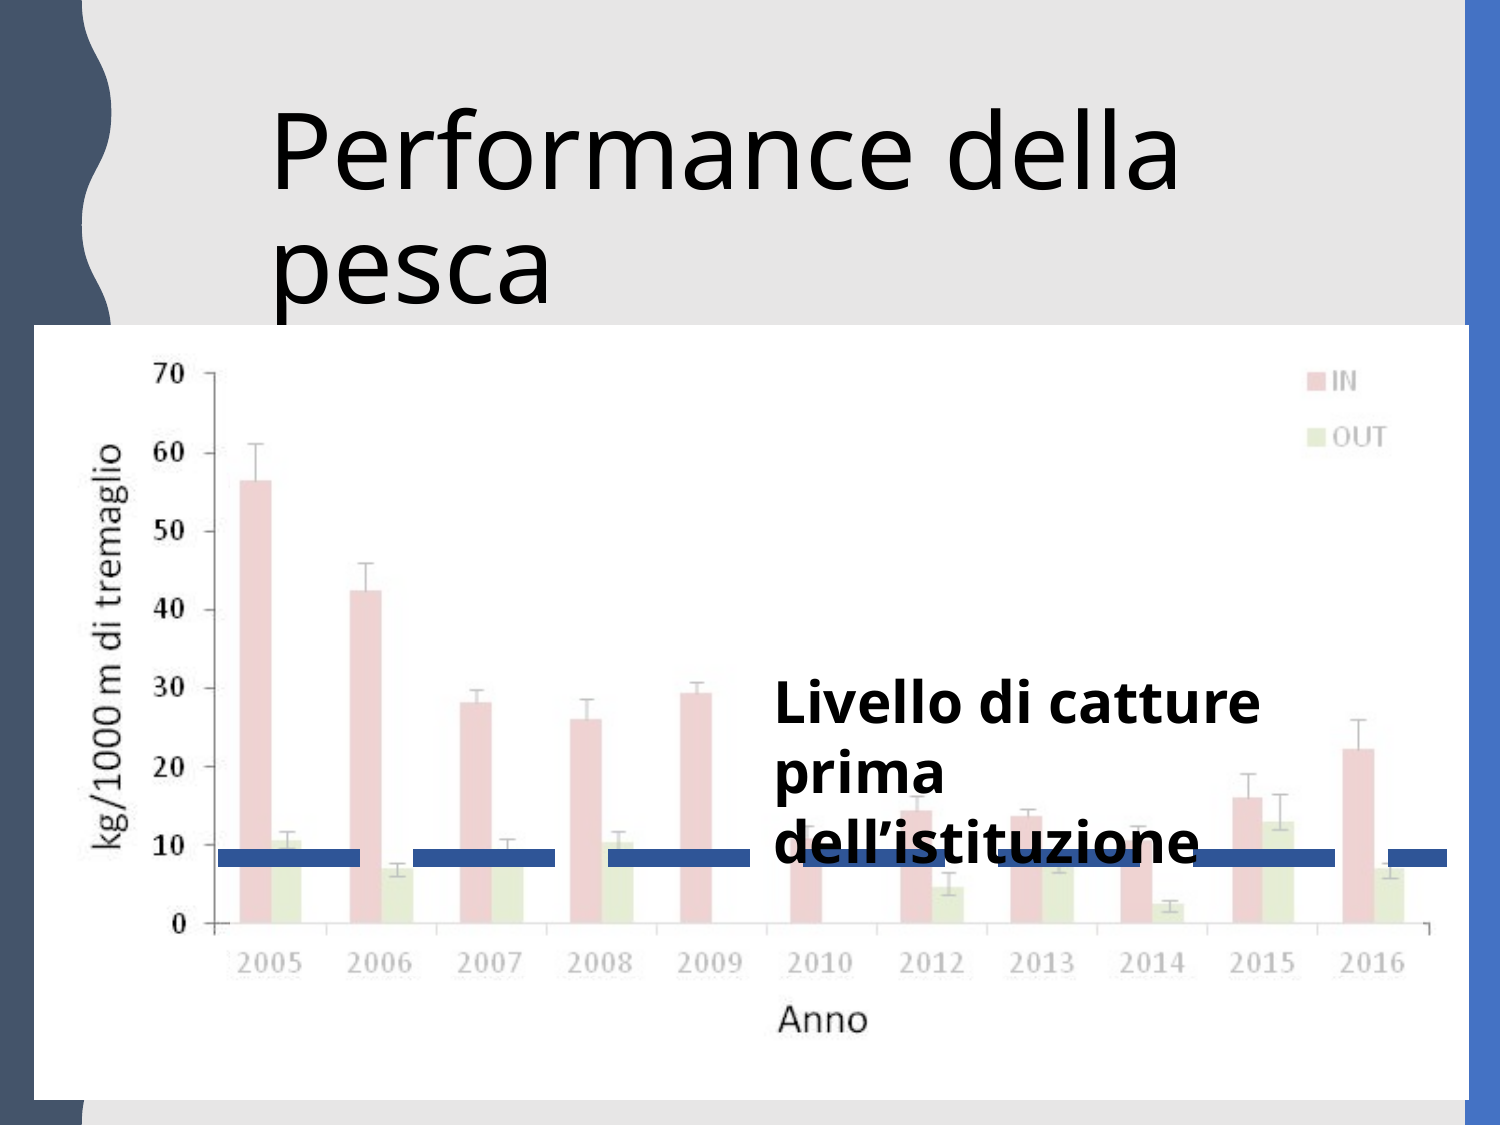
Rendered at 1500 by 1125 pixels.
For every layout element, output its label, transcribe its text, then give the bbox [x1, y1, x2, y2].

text_box Performance della pesca [253, 89, 1447, 208]
text_box [230, 339, 1424, 976]
picture [48, 339, 1455, 1086]
text_box Livello di catture prima dell’istituzione [758, 657, 1353, 883]
